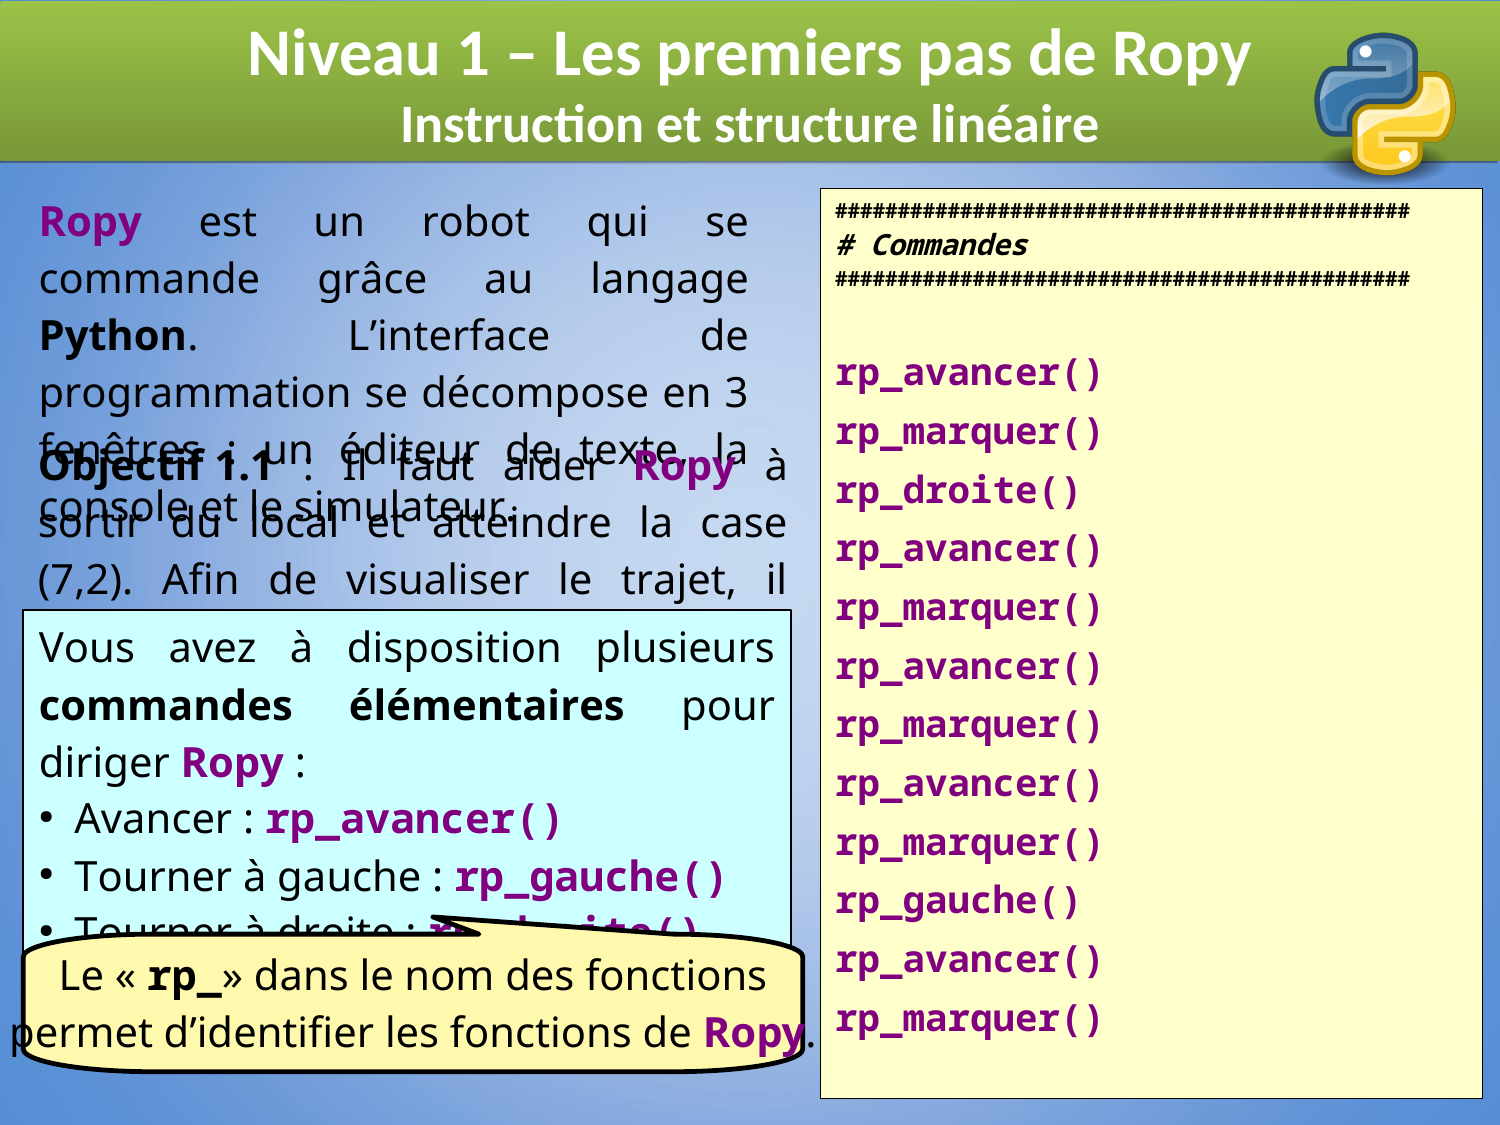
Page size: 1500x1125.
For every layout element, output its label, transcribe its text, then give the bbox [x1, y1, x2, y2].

text_box Le « rp_» dans le nom des fonctions permet d’identifier les fonctions de Ropy. [23, 916, 803, 1072]
text_box ############################################## # Commandes ############################################## rp_avancer() rp_marquer() rp_droite() rp_avancer() rp_marquer() rp_avancer() rp_marquer() rp_avancer() rp_marquer() rp_gauche() rp_avancer() rp_marquer() [820, 188, 1483, 1099]
text_box Objectif 1.1 : Il faut aider Ropy à sortir du local et atteindre la case (7,2). Afin de visualiser le trajet, il faudra marquer les cases. [23, 428, 803, 610]
text_box Niveau 1 – Les premiers pas de Ropy Instruction et structure linéaire [0, 1, 1500, 161]
picture [0, 29, 1500, 1125]
text_box Vous avez à disposition plusieurs commandes élémentaires pour diriger Ropy : Avancer : rp_avancer() Tourner à gauche : rp_gauche() Tourner à droite : rp_droite() Marquer la case : rp_marquer() [23, 609, 791, 921]
text_box Ropy est un robot qui se commande grâce au langage Python. L’interface de programmation se décompose en 3 fenêtres : un éditeur de texte, la console et le simulateur. [23, 184, 764, 408]
